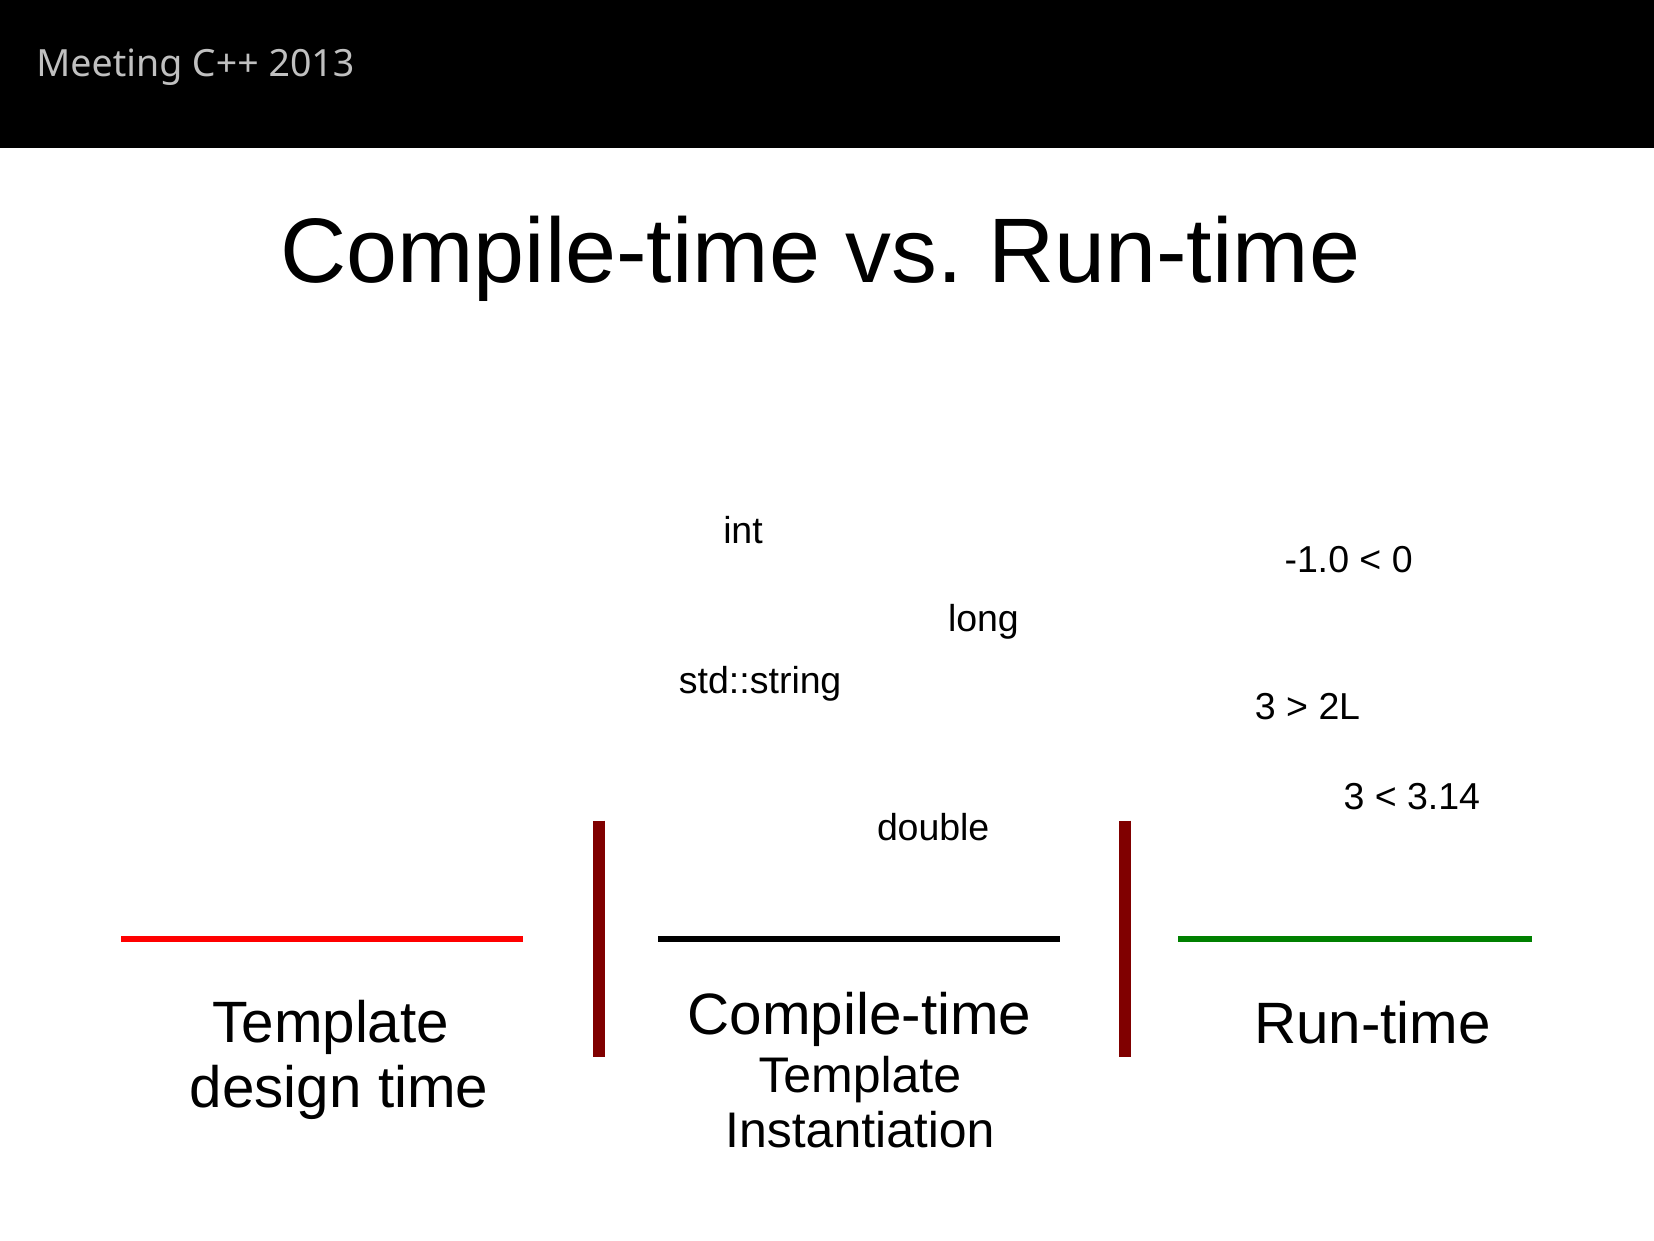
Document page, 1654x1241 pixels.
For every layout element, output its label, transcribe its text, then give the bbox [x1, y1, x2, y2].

text_box long [933, 590, 1034, 648]
text_box -1.0 < 0 [1269, 531, 1428, 589]
text_box 3 > 2L [1240, 678, 1376, 735]
text_box std::string [664, 651, 857, 709]
text_box Template design time [175, 982, 504, 1131]
text_box 3 < 3.14 [1328, 767, 1495, 825]
text_box Compile-time Template Instantiation [673, 974, 1047, 1166]
text_box Run-time [1239, 983, 1506, 1063]
text_box int [708, 501, 778, 559]
text_box double [862, 799, 1004, 857]
title Compile-time vs. Run-time [76, 147, 1565, 355]
